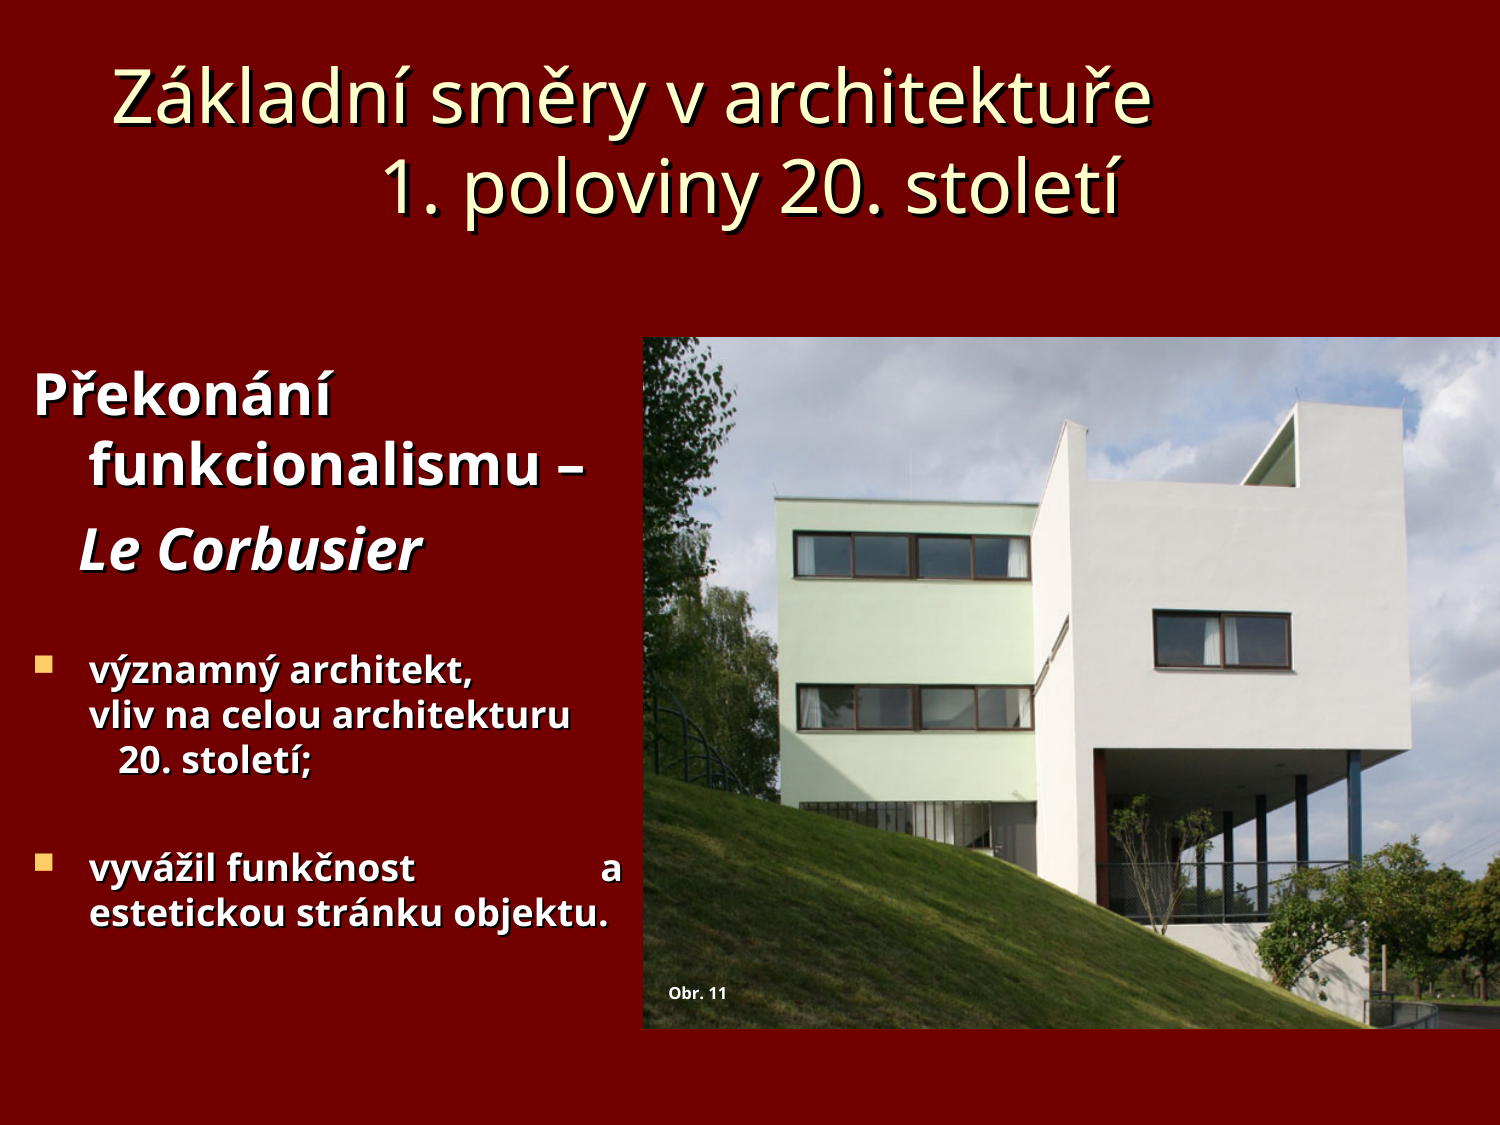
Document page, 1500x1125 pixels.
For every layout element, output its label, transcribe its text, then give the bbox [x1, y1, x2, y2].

list Překonání funkcionalismu – Le Corbusier významný architekt, vliv na celou architekturu 20. století; vyvážil funkčnost a estetickou stránku objektu. [17, 350, 644, 1042]
title Základní směry v architektuře 1. poloviny 20. století [75, 41, 1426, 237]
text_box Obr. 11 [653, 975, 743, 1011]
text_box [643, 338, 1500, 1029]
